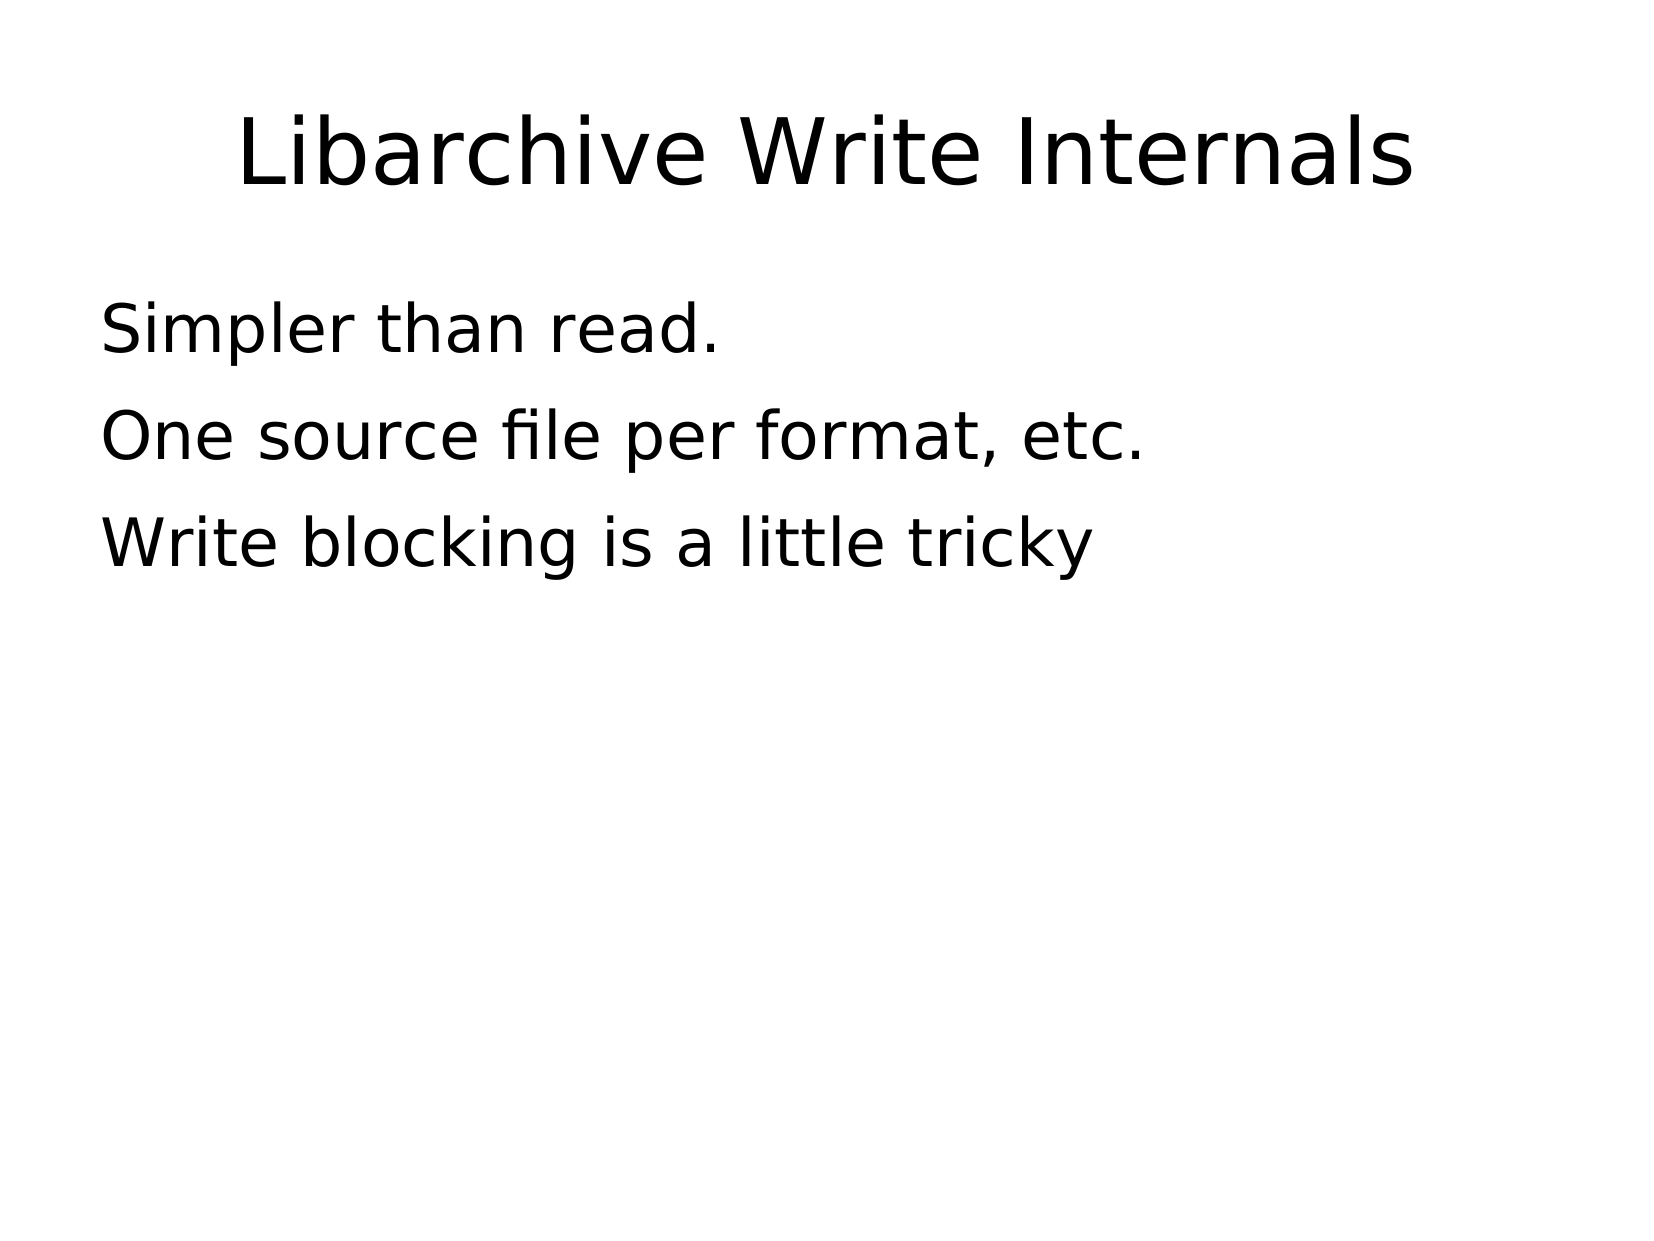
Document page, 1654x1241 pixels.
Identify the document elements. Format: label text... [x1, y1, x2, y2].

list Simpler than read. One source file per format, etc. Write blocking is a little tricky [82, 290, 1571, 1109]
title Libarchive Write Internals [82, 49, 1571, 257]
